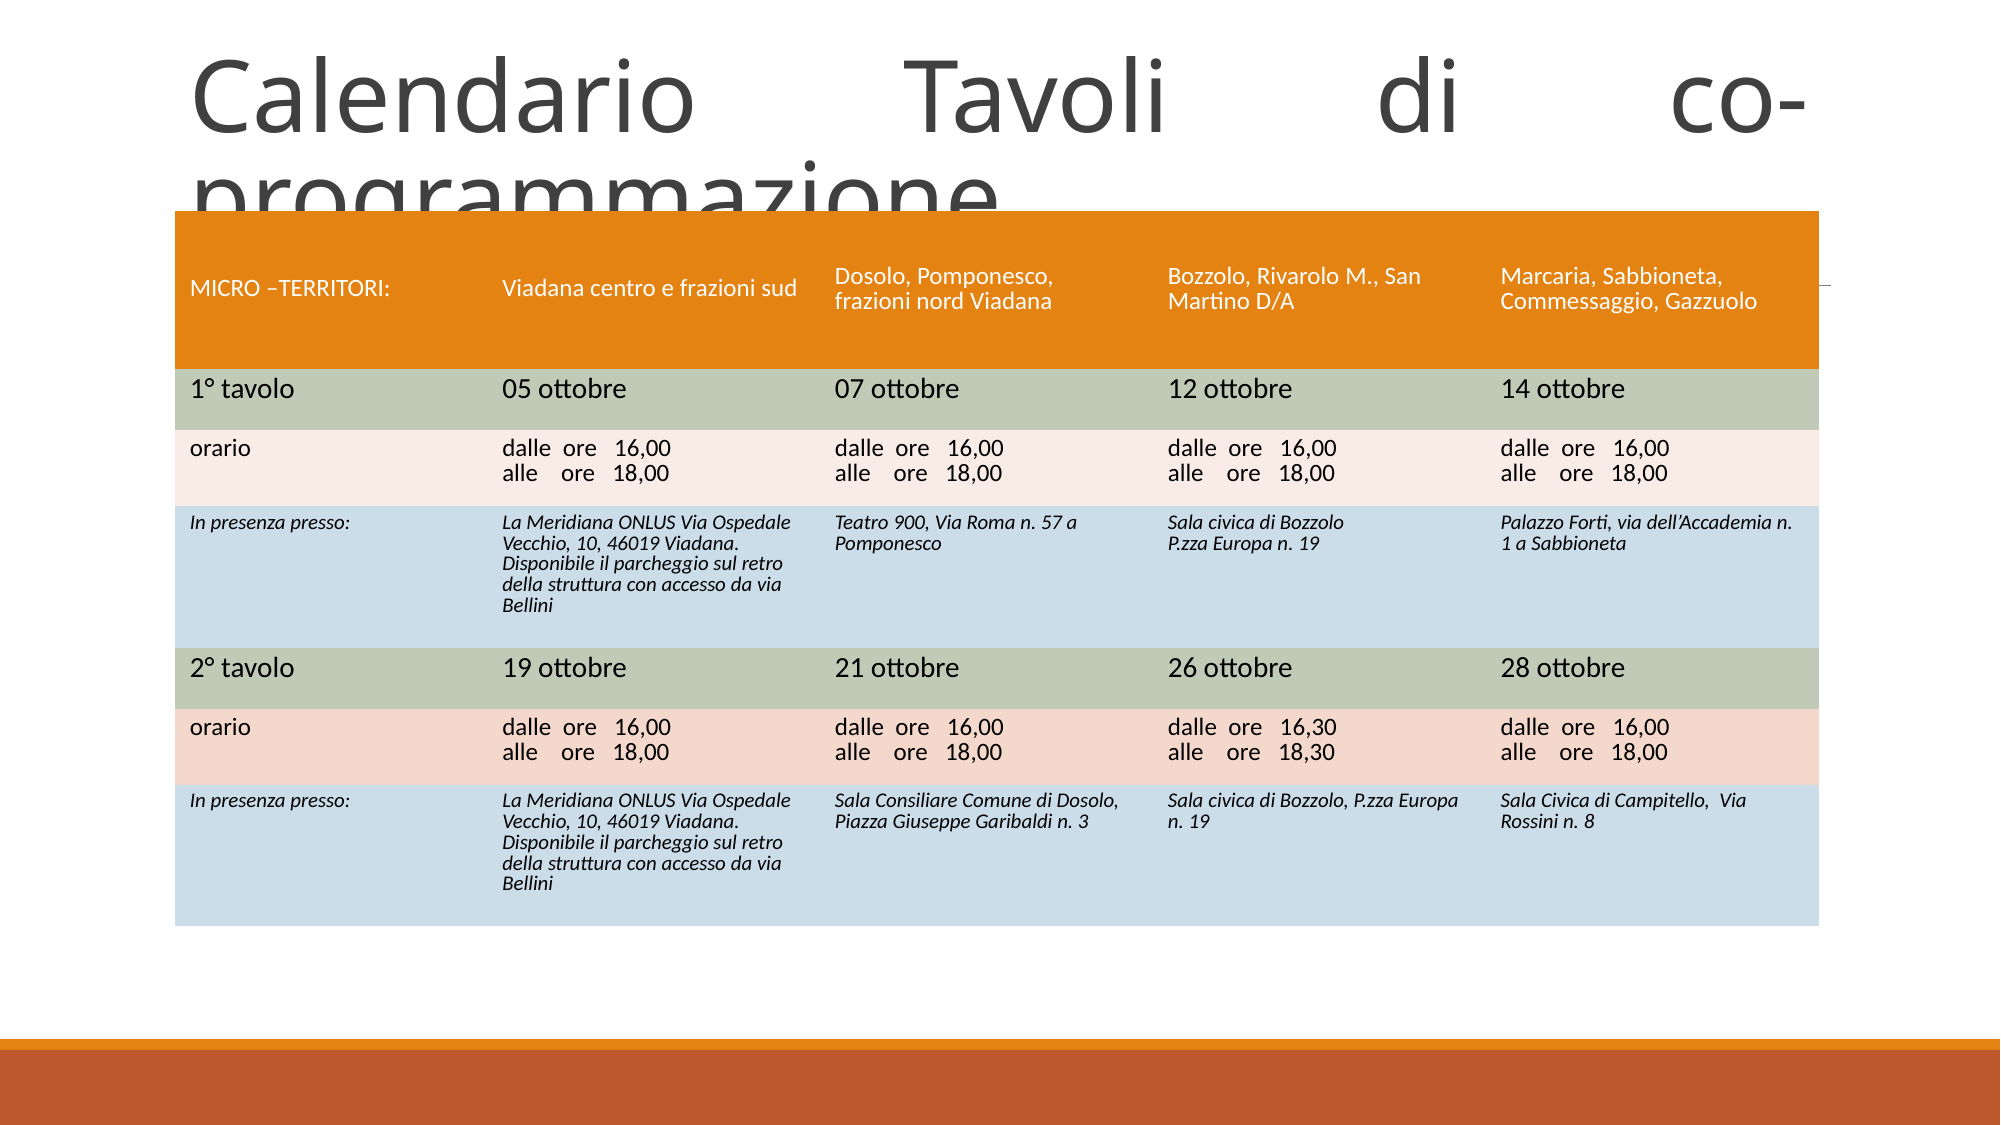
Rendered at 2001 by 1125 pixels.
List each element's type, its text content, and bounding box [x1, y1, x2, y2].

table_cell In presenza presso: [175, 506, 487, 648]
table_cell dalle ore 16,00 alle ore 18,00 [1486, 709, 1819, 785]
table_cell 07 ottobre [820, 369, 1153, 430]
table_header Bozzolo, Rivarolo M., San Martino D/A [1153, 211, 1486, 369]
table_cell Sala civica di Bozzolo P.zza Europa n. 19 [1153, 506, 1486, 648]
table_cell 26 ottobre [1153, 648, 1486, 709]
table_cell 05 ottobre [487, 369, 820, 430]
table_cell 21 ottobre [820, 648, 1153, 709]
title Calendario Tavoli di co-programmazione [174, 43, 1825, 159]
table_header MICRO –TERRITORI: [175, 211, 487, 369]
table_cell orario [175, 430, 487, 506]
table_cell Palazzo Forti, via dell’Accademia n. 1 a Sabbioneta [1486, 506, 1819, 648]
table_cell dalle ore 16,30 alle ore 18,30 [1153, 709, 1486, 785]
table_cell Sala civica di Bozzolo, P.zza Europa n. 19 [1153, 785, 1486, 926]
table_header Dosolo, Pomponesco, frazioni nord Viadana [820, 211, 1153, 369]
table_cell 1° tavolo [175, 369, 487, 430]
table_header Viadana centro e frazioni sud [487, 211, 820, 369]
table_header Marcaria, Sabbioneta, Commessaggio, Gazzuolo [1486, 211, 1819, 369]
table_cell dalle ore 16,00 alle ore 18,00 [1486, 430, 1819, 506]
table_cell dalle ore 16,00 alle ore 18,00 [820, 709, 1153, 785]
table_cell La Meridiana ONLUS Via Ospedale Vecchio, 10, 46019 Viadana. Disponibile il parcheggio sul retro della struttura con accesso da via Bellini [487, 506, 820, 648]
table_cell dalle ore 16,00 alle ore 18,00 [820, 430, 1153, 506]
table_cell 28 ottobre [1486, 648, 1819, 709]
table_cell 12 ottobre [1153, 369, 1486, 430]
table_cell 2° tavolo [175, 648, 487, 709]
table_cell In presenza presso: [175, 785, 487, 926]
table_cell 14 ottobre [1486, 369, 1819, 430]
table_cell Sala Consiliare Comune di Dosolo, Piazza Giuseppe Garibaldi n. 3 [820, 785, 1153, 926]
table_cell dalle ore 16,00 alle ore 18,00 [487, 430, 820, 506]
table_cell Teatro 900, Via Roma n. 57 a Pomponesco [820, 506, 1153, 648]
table_cell dalle ore 16,00 alle ore 18,00 [1153, 430, 1486, 506]
table_cell orario [175, 709, 487, 785]
table_cell La Meridiana ONLUS Via Ospedale Vecchio, 10, 46019 Viadana. Disponibile il parcheggio sul retro della struttura con accesso da via Bellini [487, 785, 820, 926]
table_cell 19 ottobre [487, 648, 820, 709]
table_cell dalle ore 16,00 alle ore 18,00 [487, 709, 820, 785]
table_cell Sala Civica di Campitello, Via Rossini n. 8 [1486, 785, 1819, 926]
